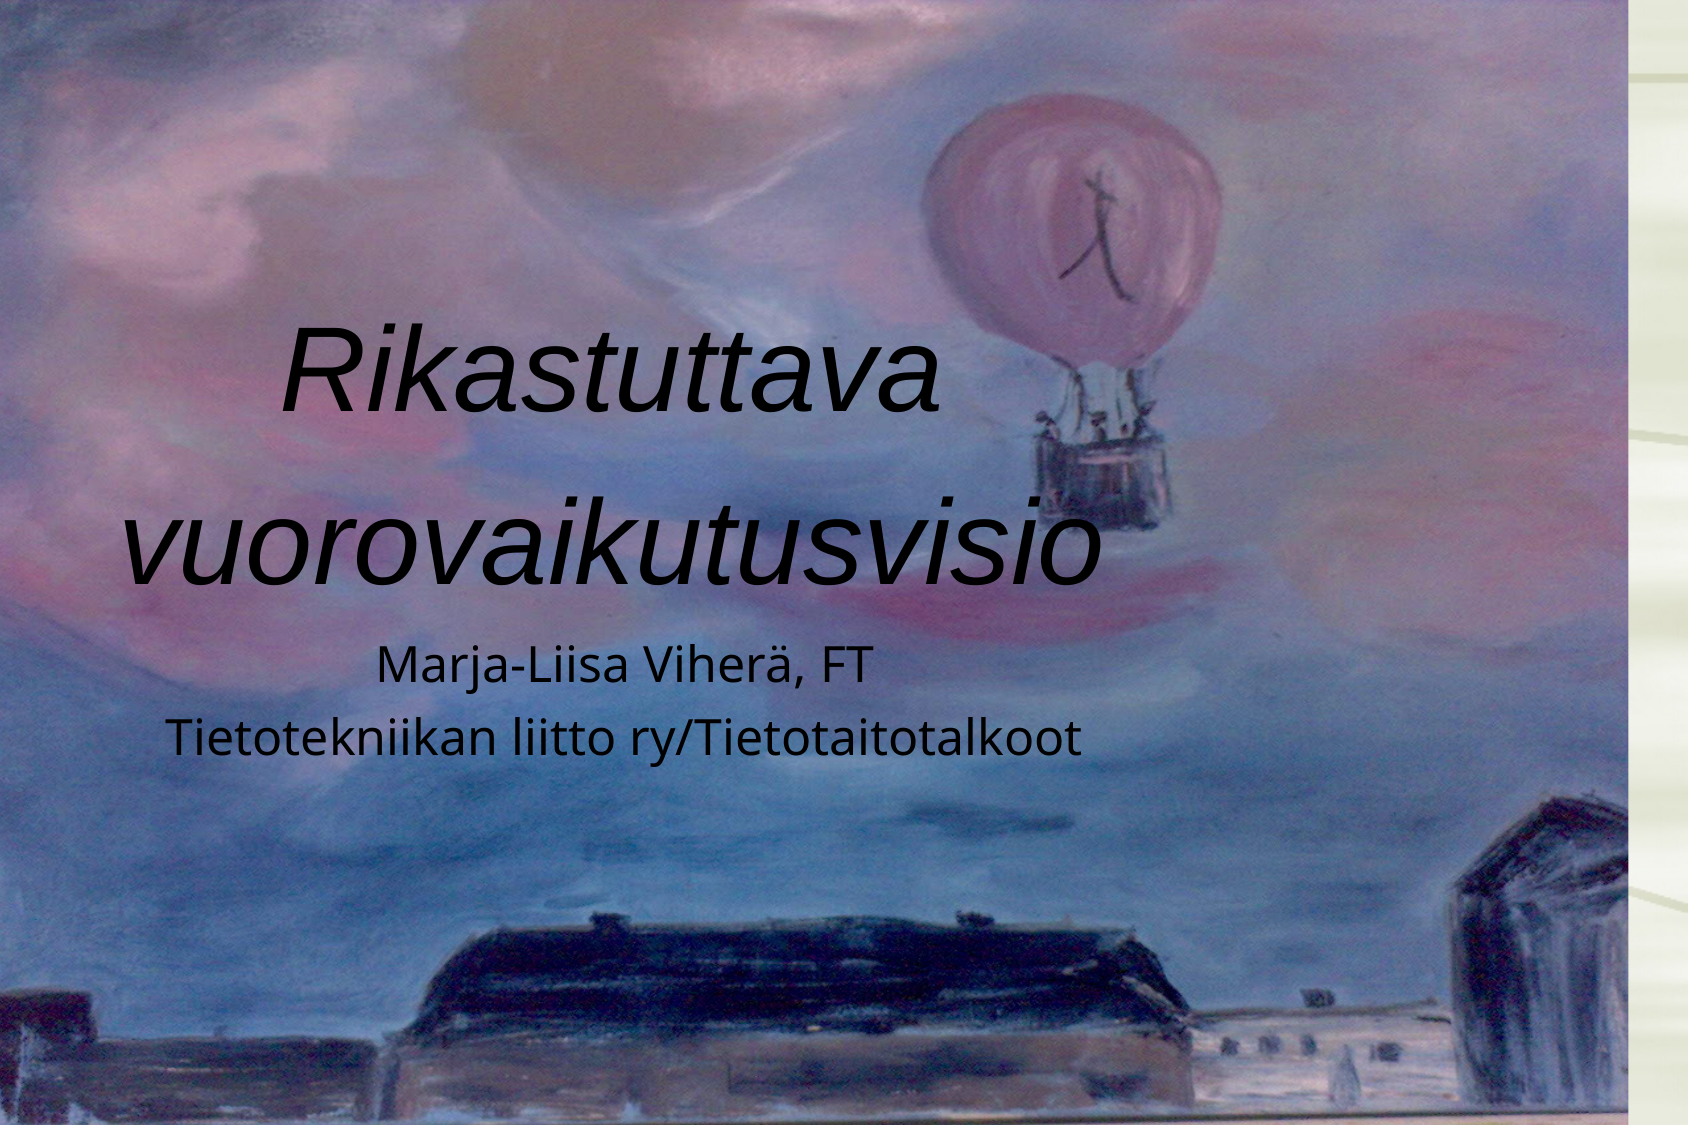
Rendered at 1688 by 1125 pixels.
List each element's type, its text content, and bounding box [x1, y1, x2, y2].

title Rikastuttava vuorovaikutusvisio [87, 254, 1137, 616]
picture [0, 0, 1688, 1125]
subtitle Marja-Liisa Viherä, FT Tietotekniikan liitto ry/Tietotaitotalkoot [99, 624, 1150, 773]
